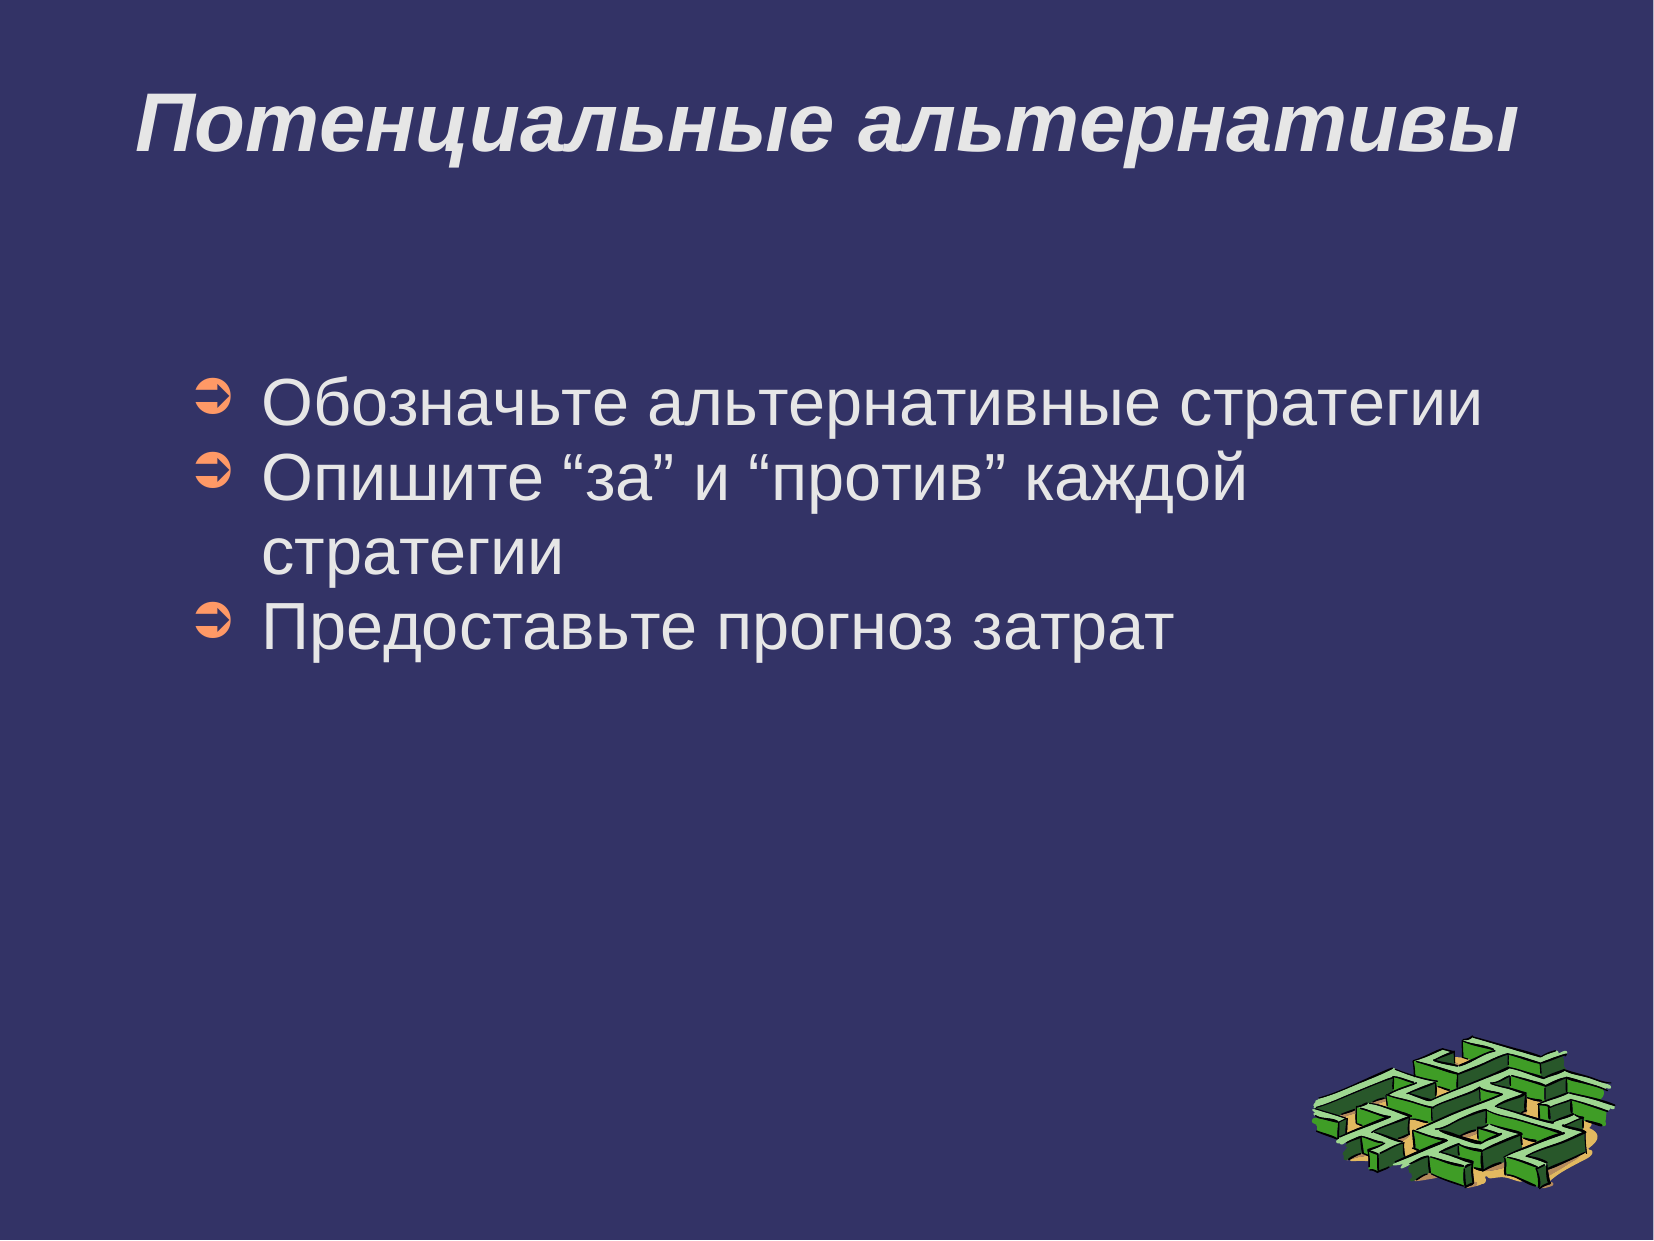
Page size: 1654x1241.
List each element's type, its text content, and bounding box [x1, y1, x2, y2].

title Потенциальные альтернативы [121, 19, 1534, 227]
list Обозначьте альтернативные стратегии Опишите “за” и “против” каждой стратегии Предоставьте прогноз затрат [178, 364, 1570, 1147]
